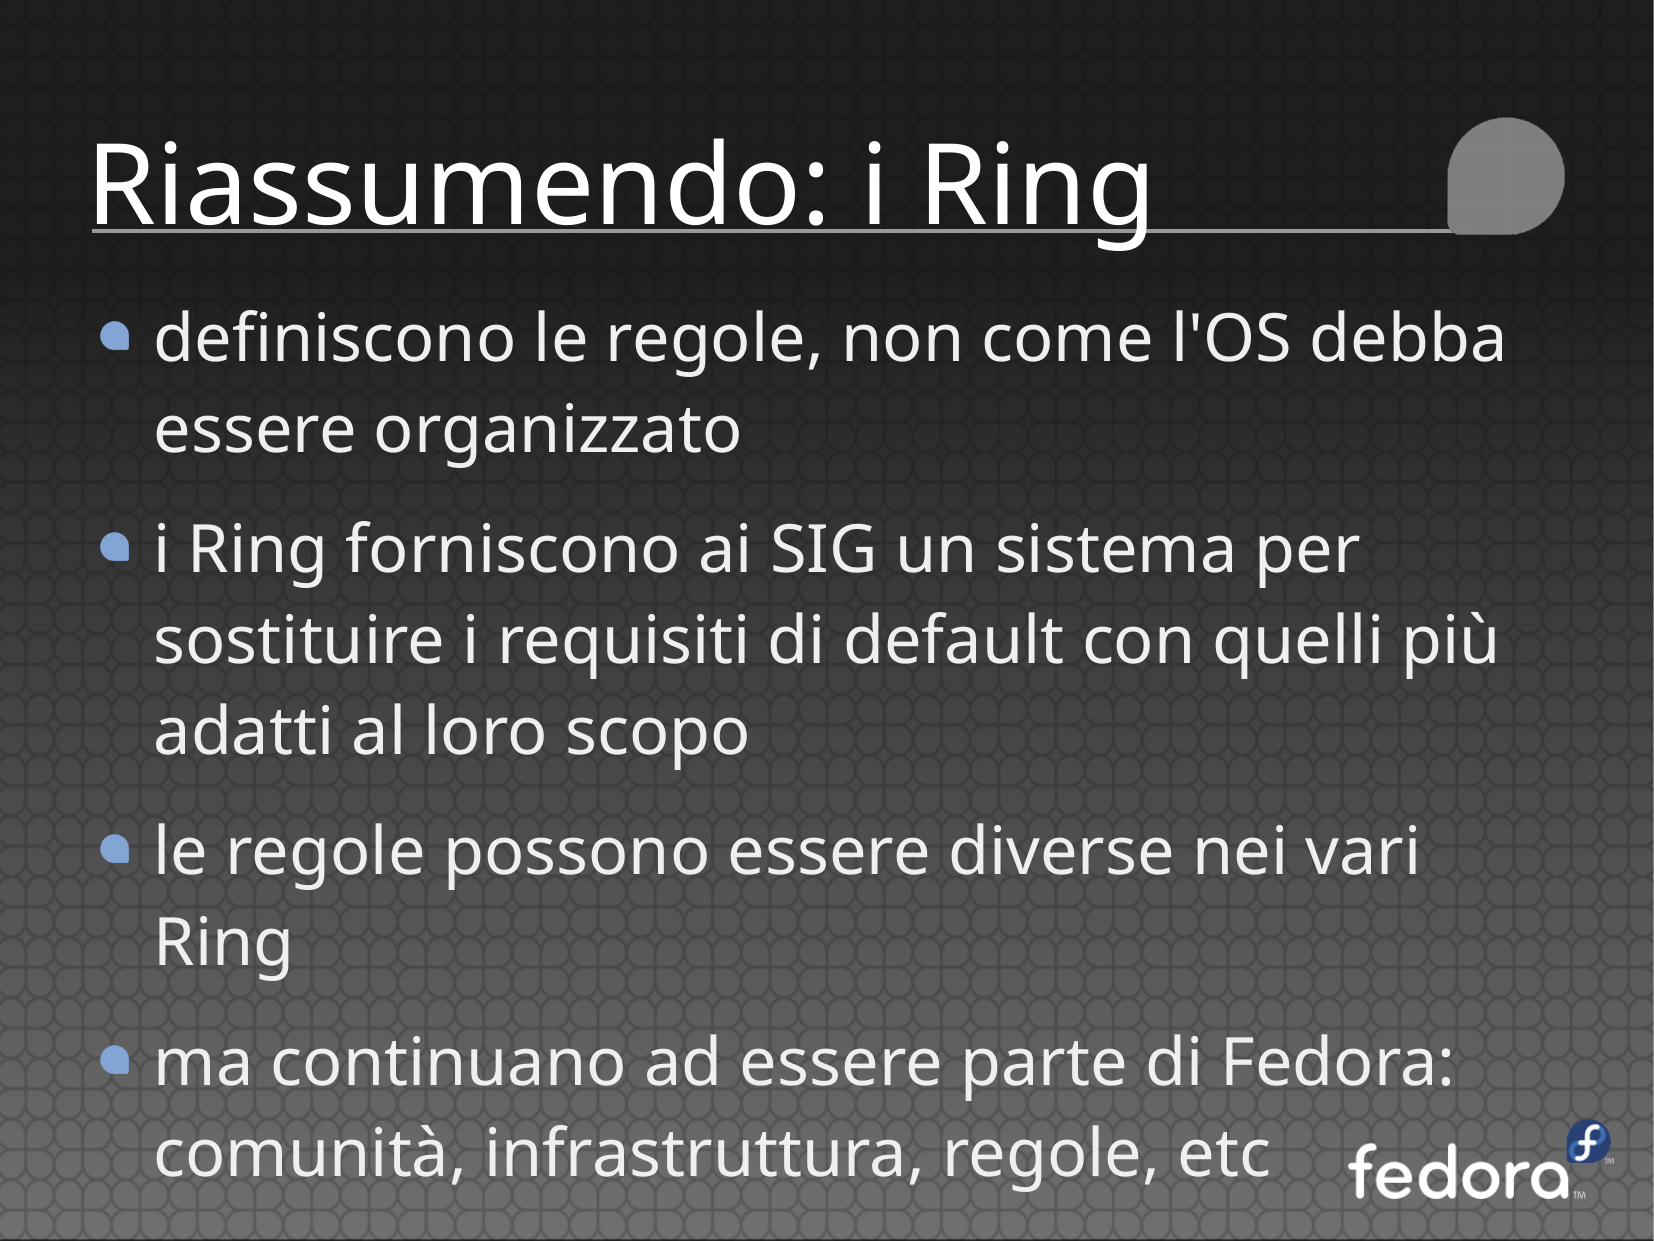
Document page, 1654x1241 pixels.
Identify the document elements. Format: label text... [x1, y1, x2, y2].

picture [0, 0, 1654, 1241]
list definiscono le regole, non come l'OS debba essere organizzato i Ring forniscono ai SIG un sistema per sostituire i requisiti di default con quelli più adatti al loro scopo le regole possono essere diverse nei vari Ring ma continuano ad essere parte di Fedora: comunità, infrastruttura, regole, etc [82, 290, 1571, 1109]
title Riassumendo: i Ring [86, 112, 1576, 249]
